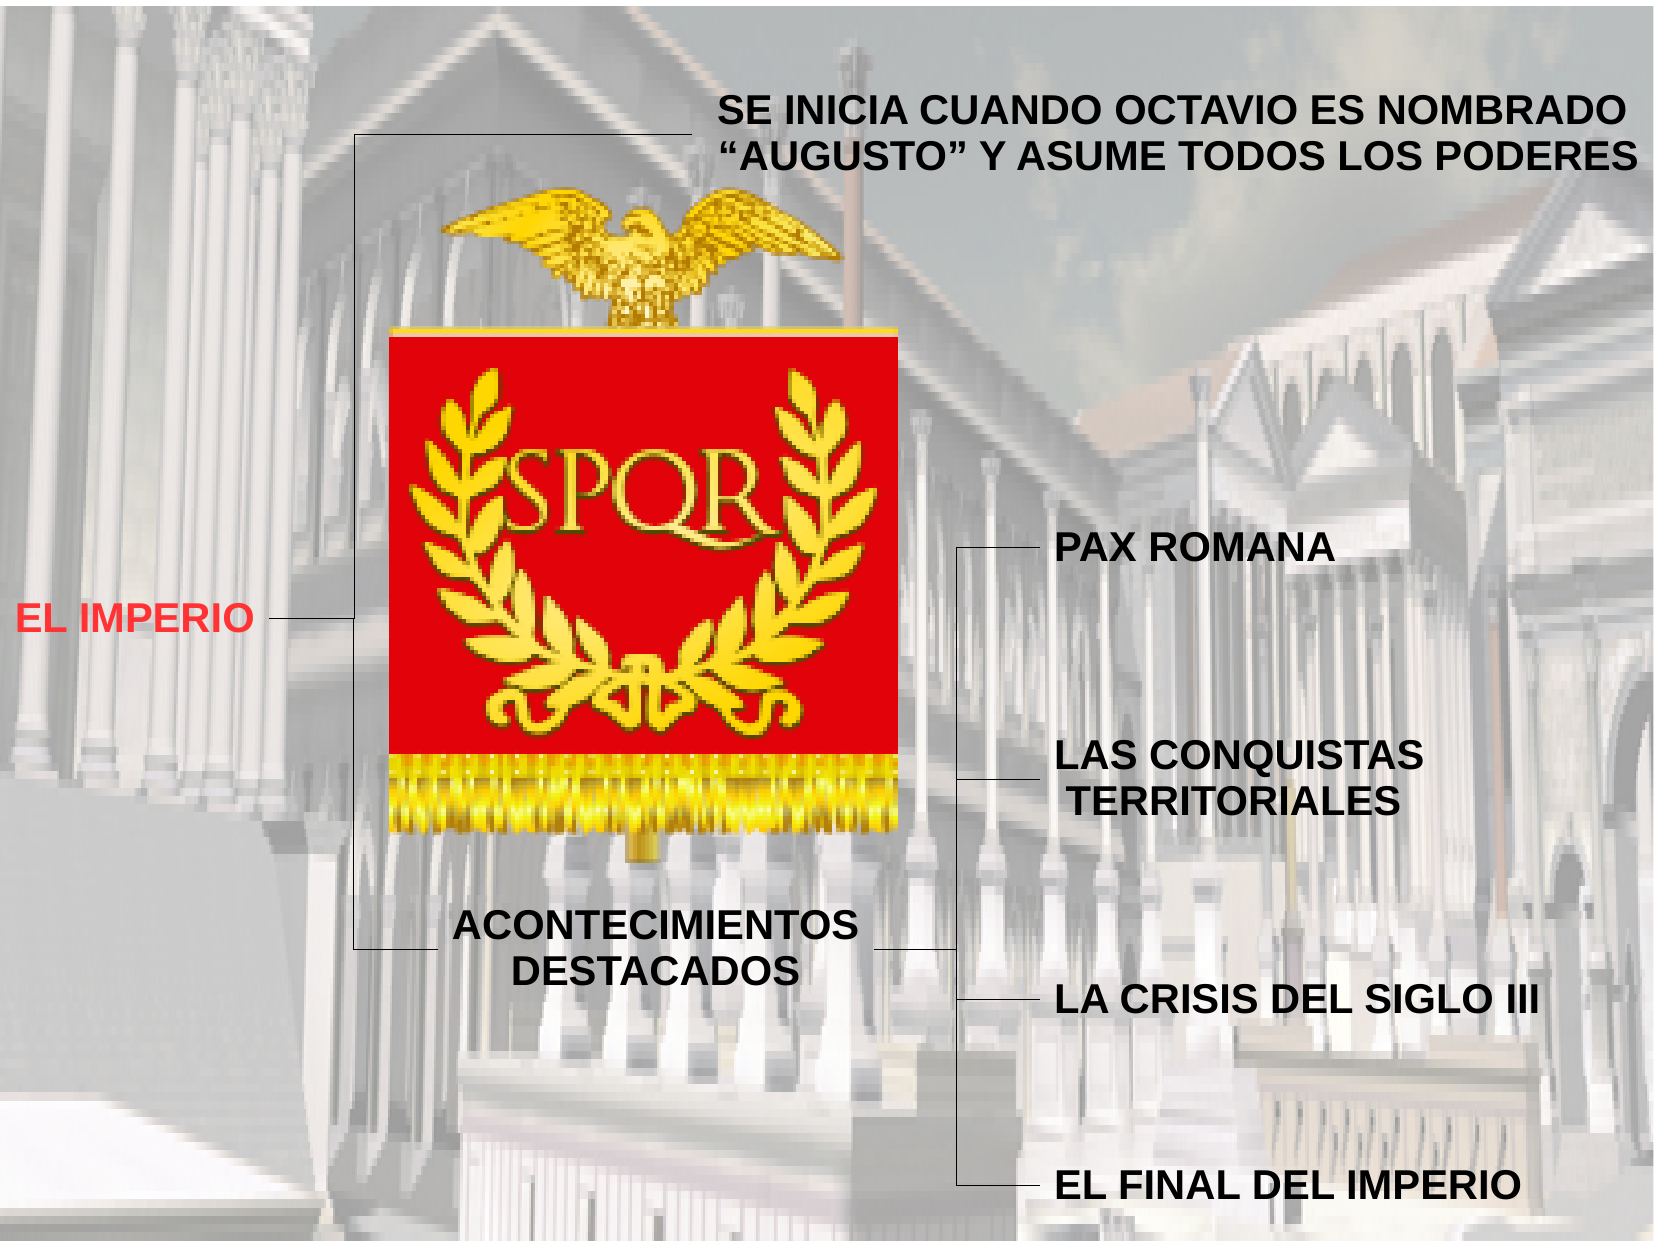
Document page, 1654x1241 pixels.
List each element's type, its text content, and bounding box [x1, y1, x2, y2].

text_box EL IMPERIO [0, 587, 270, 650]
text_box SE INICIA CUANDO OCTAVIO ES NOMBRADO “AUGUSTO” Y ASUME TODOS LOS PODERES [691, 79, 1654, 189]
text_box ACONTECIMIENTOS DESTACADOS [437, 894, 875, 1004]
text_box LAS CONQUISTAS TERRITORIALES [1039, 724, 1440, 835]
text_box EL FINAL DEL IMPERIO [1039, 1154, 1538, 1217]
picture [0, 6, 1654, 618]
text_box LA CRISIS DEL SIGLO III [1039, 968, 1556, 1031]
picture [0, 135, 1654, 1241]
text_box PAX ROMANA [1039, 516, 1352, 579]
